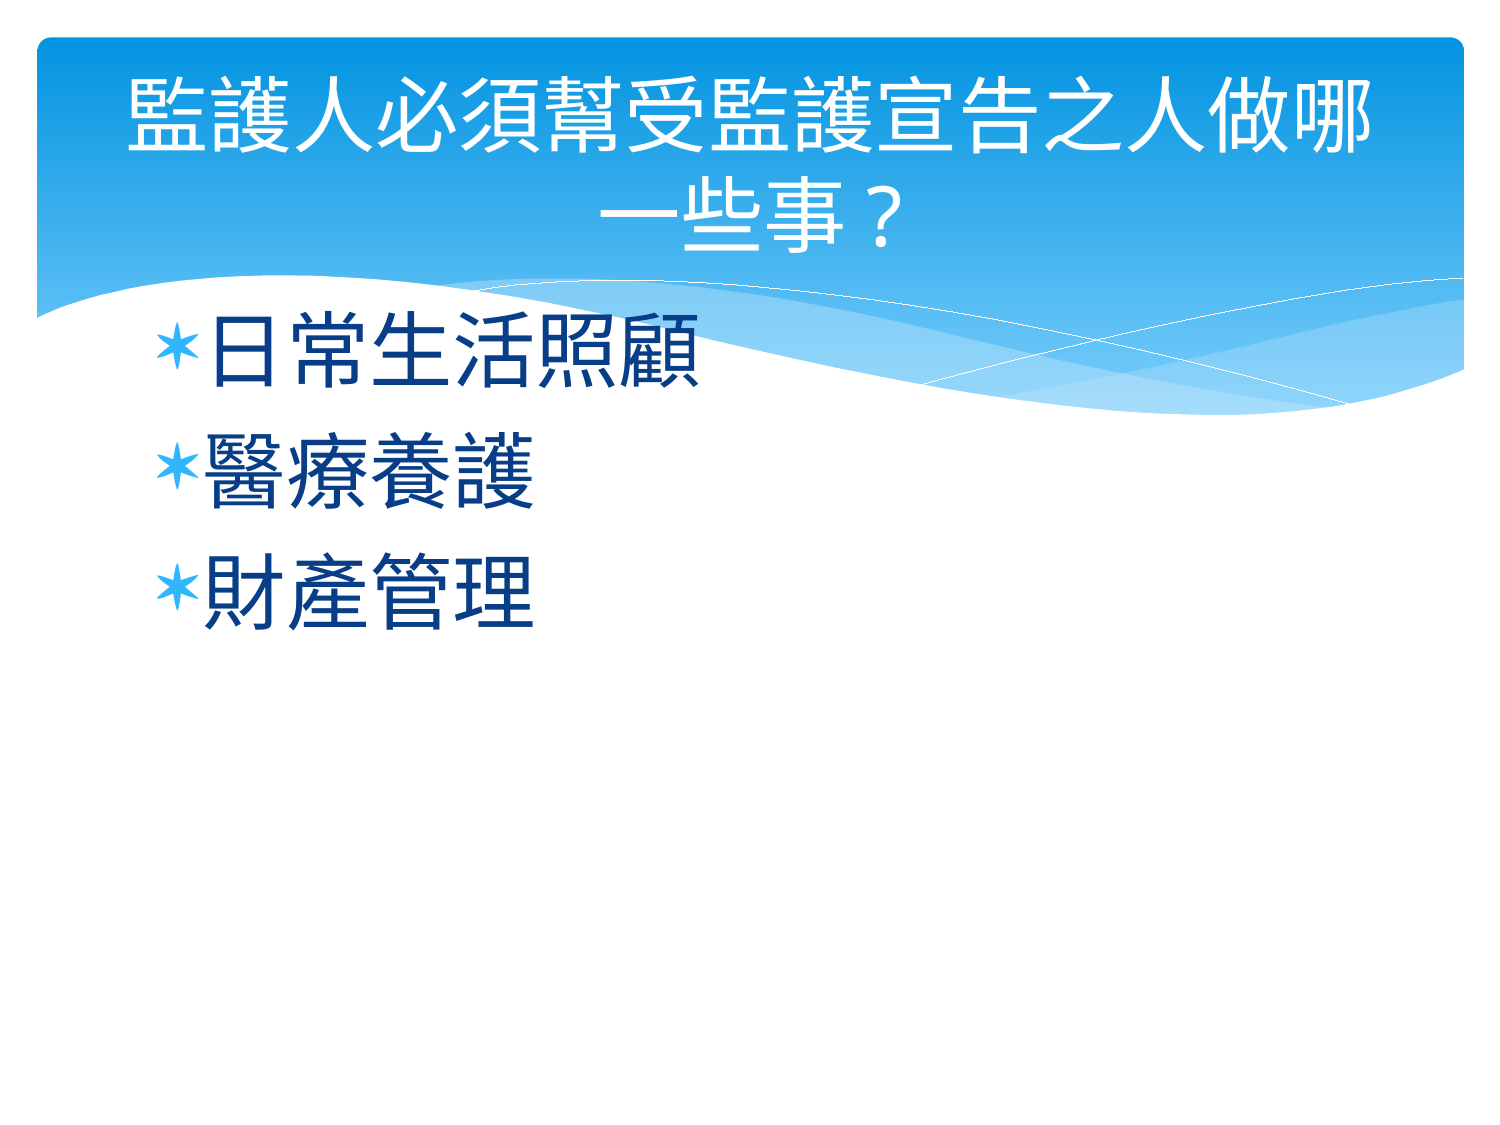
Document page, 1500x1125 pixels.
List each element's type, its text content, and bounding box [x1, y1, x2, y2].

title 監護人必須幫受監護宣告之人做哪一些事? [75, 55, 1426, 261]
list 日常生活照顧 醫療養護 財產管理 [142, 290, 1359, 1005]
